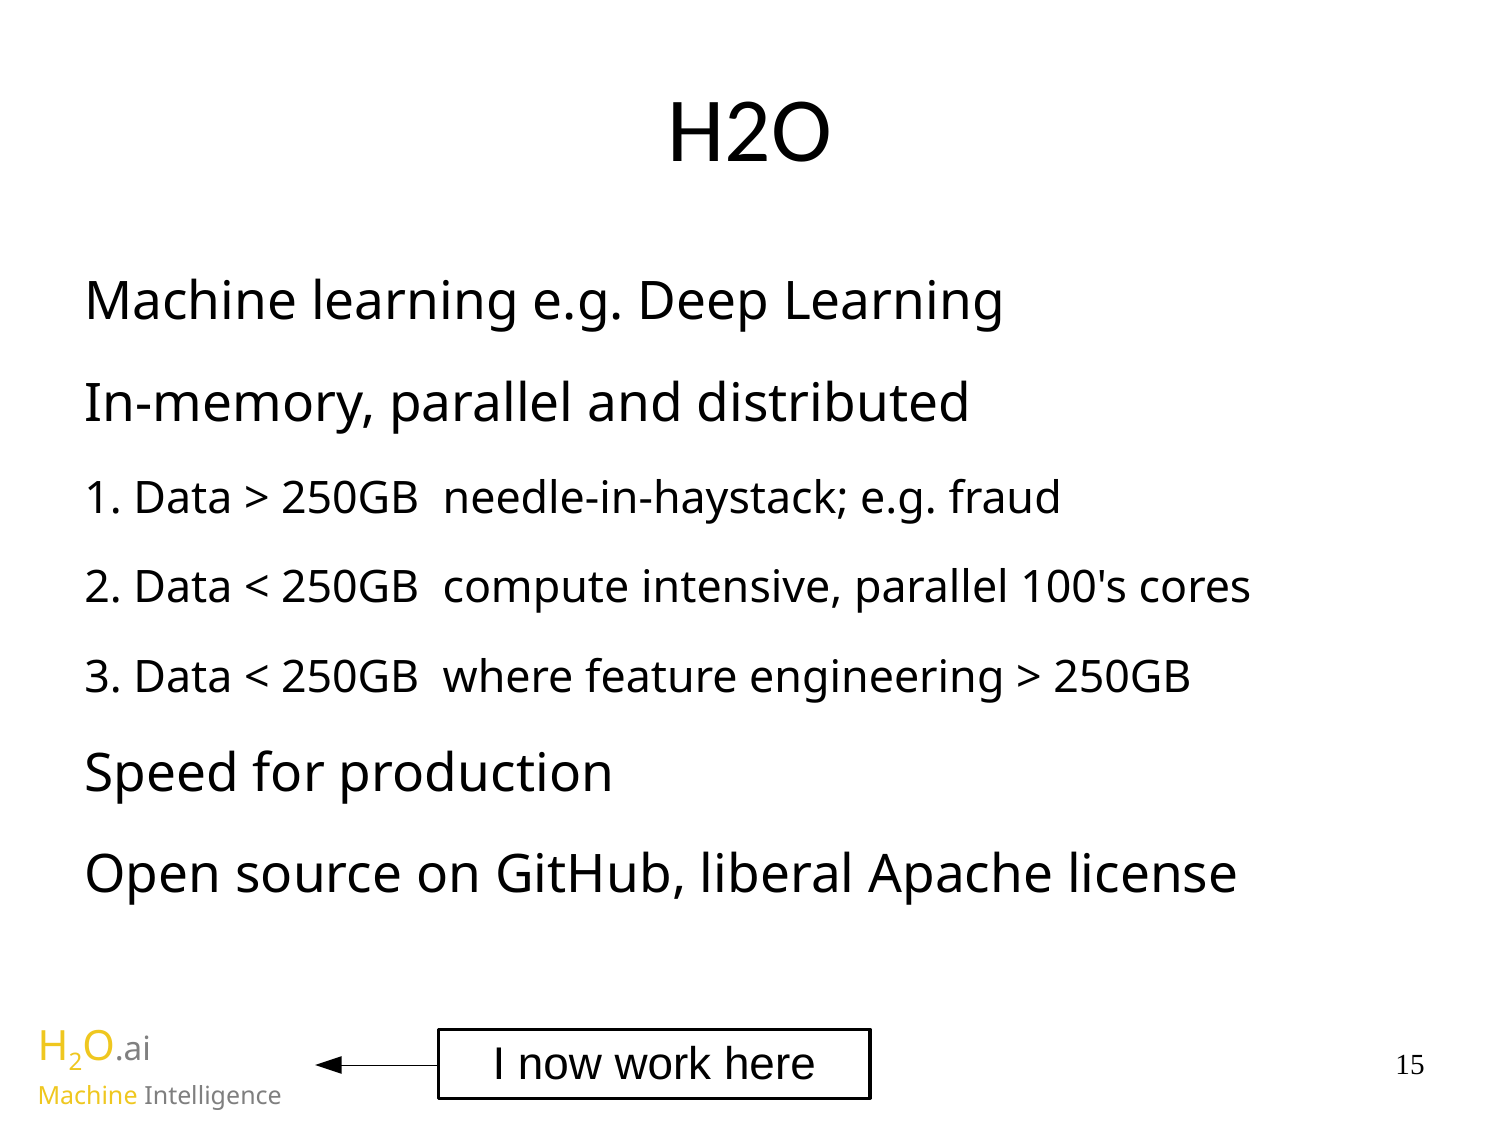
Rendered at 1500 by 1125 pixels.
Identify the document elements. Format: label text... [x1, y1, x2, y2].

title H2O [75, 15, 1425, 262]
text_box I now work here [438, 1029, 871, 1099]
list Machine learning e.g. Deep Learning In-memory, parallel and distributed 1. Data > 250GB needle-in-haystack; e.g. fraud 2. Data < 250GB compute intensive, parallel 100's cores 3. Data < 250GB where feature engineering > 250GB Speed for production Open source on GitHub, liberal Apache license [15, 262, 1486, 912]
